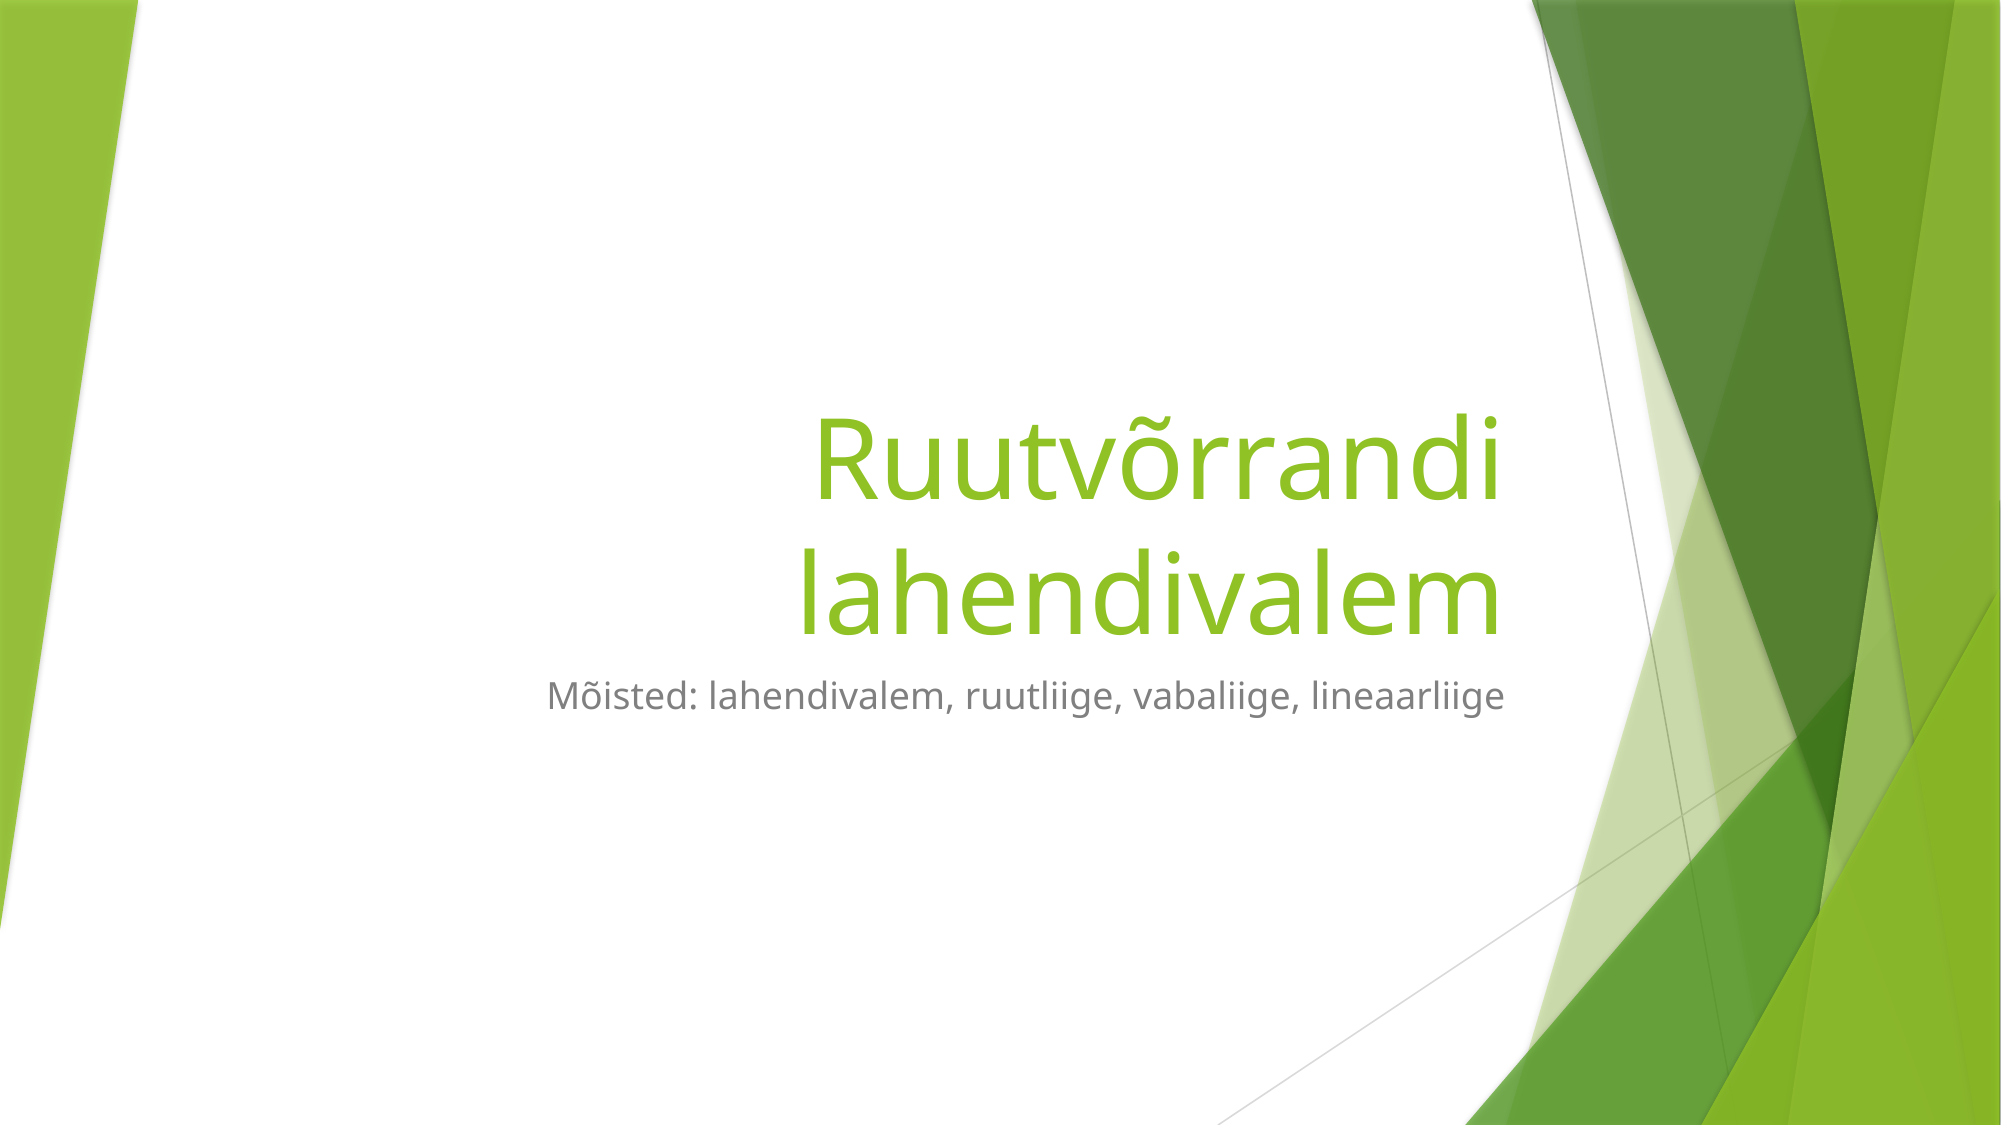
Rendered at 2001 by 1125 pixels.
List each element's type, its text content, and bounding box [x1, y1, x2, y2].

title Ruutvõrrandi lahendivalem [247, 394, 1522, 664]
subtitle Mõisted: lahendivalem, ruutliige, vabaliige, lineaarliige [247, 664, 1522, 845]
